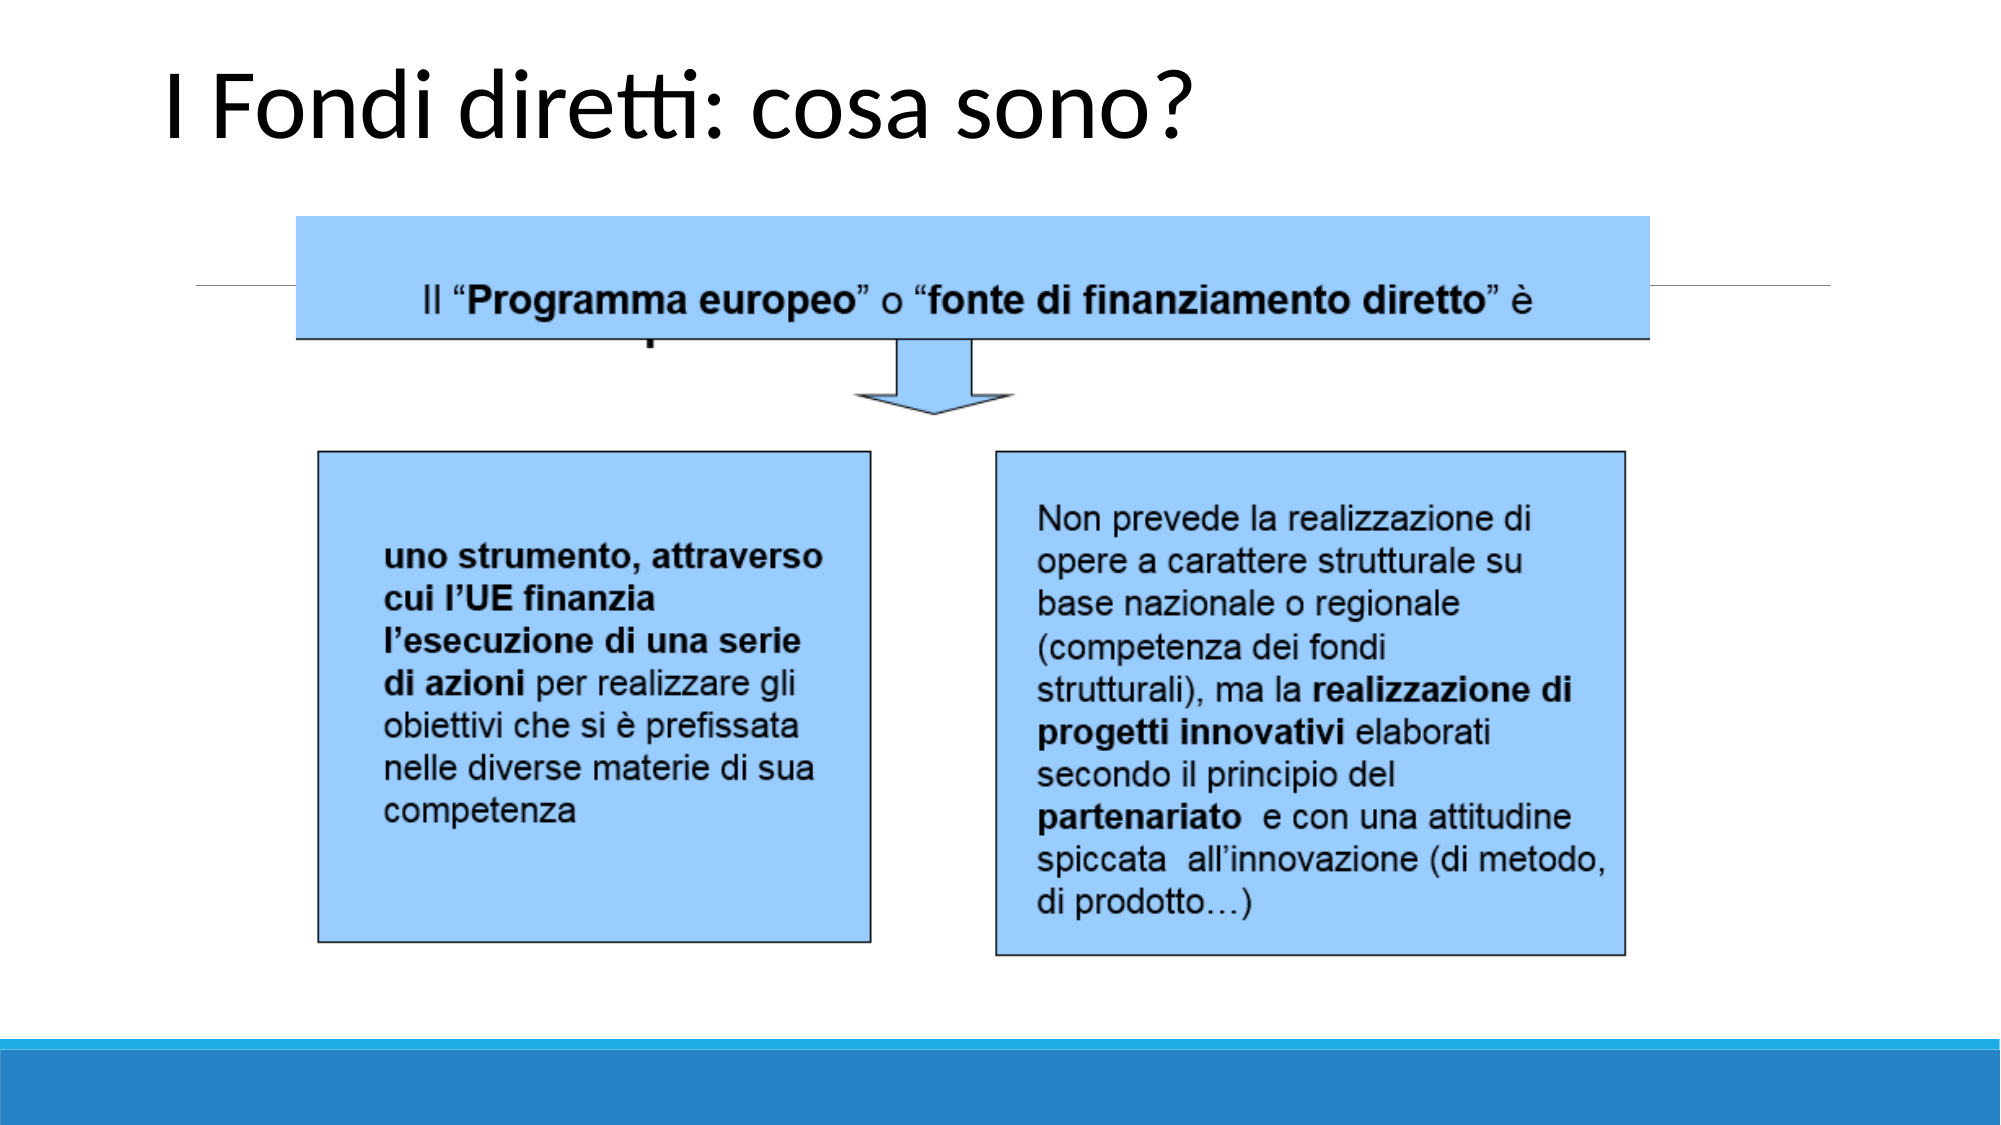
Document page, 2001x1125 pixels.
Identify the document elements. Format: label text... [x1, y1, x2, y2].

picture [295, 216, 1650, 992]
text_box I Fondi diretti: cosa sono? [147, 31, 1480, 167]
